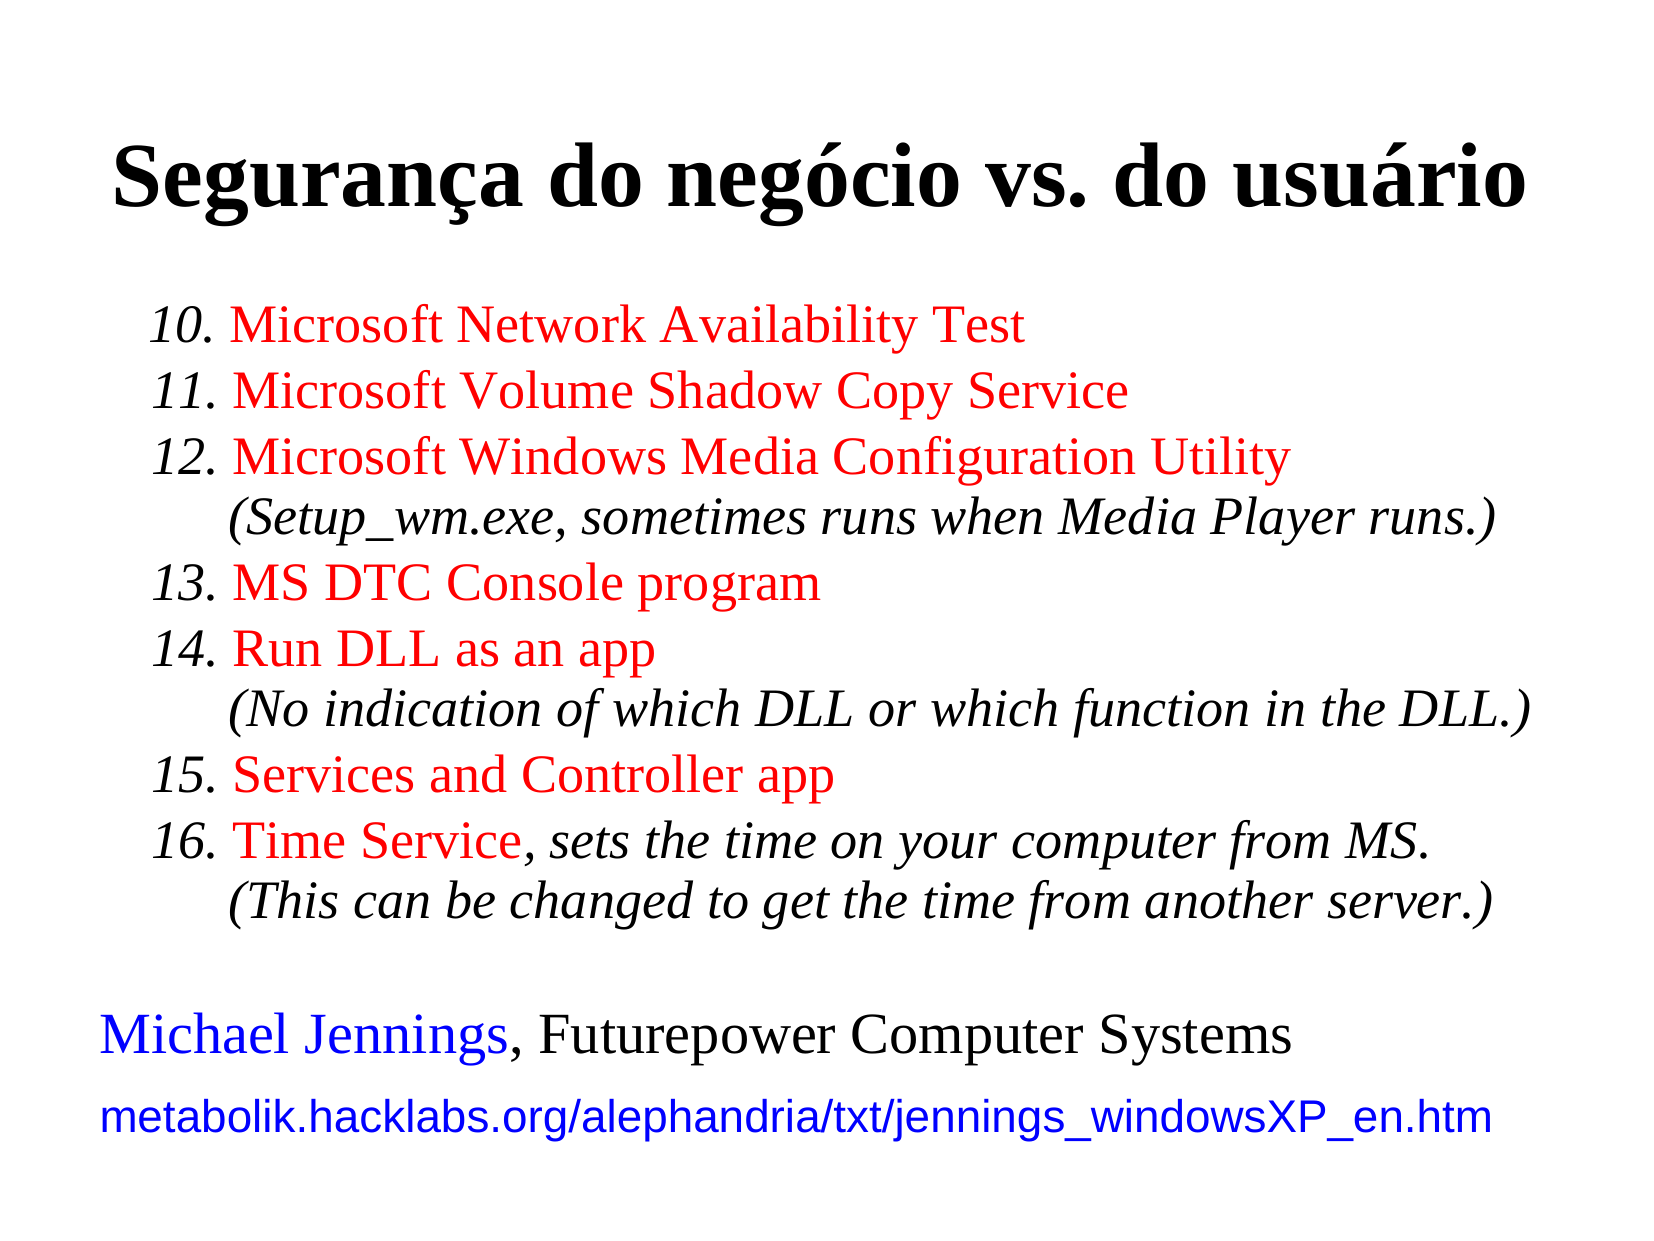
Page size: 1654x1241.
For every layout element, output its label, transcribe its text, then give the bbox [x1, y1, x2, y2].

text_box Michael Jennings, Futurepower Computer Systems metabolik.hacklabs.org/alephandria/txt/jennings_windowsXP_en.htm [99, 968, 1586, 1143]
text_box 10. Microsoft Network Availability Test 11. Microsoft Volume Shadow Copy Service 12. Microsoft Windows Media Configuration Utility (Setup_wm.exe, sometimes runs when Media Player runs.) 13. MS DTC Console program 14. Run DLL as an app (No indication of which DLL or which function in the DLL.) 15. Services and Controller app 16. Time Service, sets the time on your computer from MS. (This can be changed to get the time from another server.) [108, 294, 1546, 955]
title Segurança do negócio vs. do usuário [93, 81, 1549, 269]
